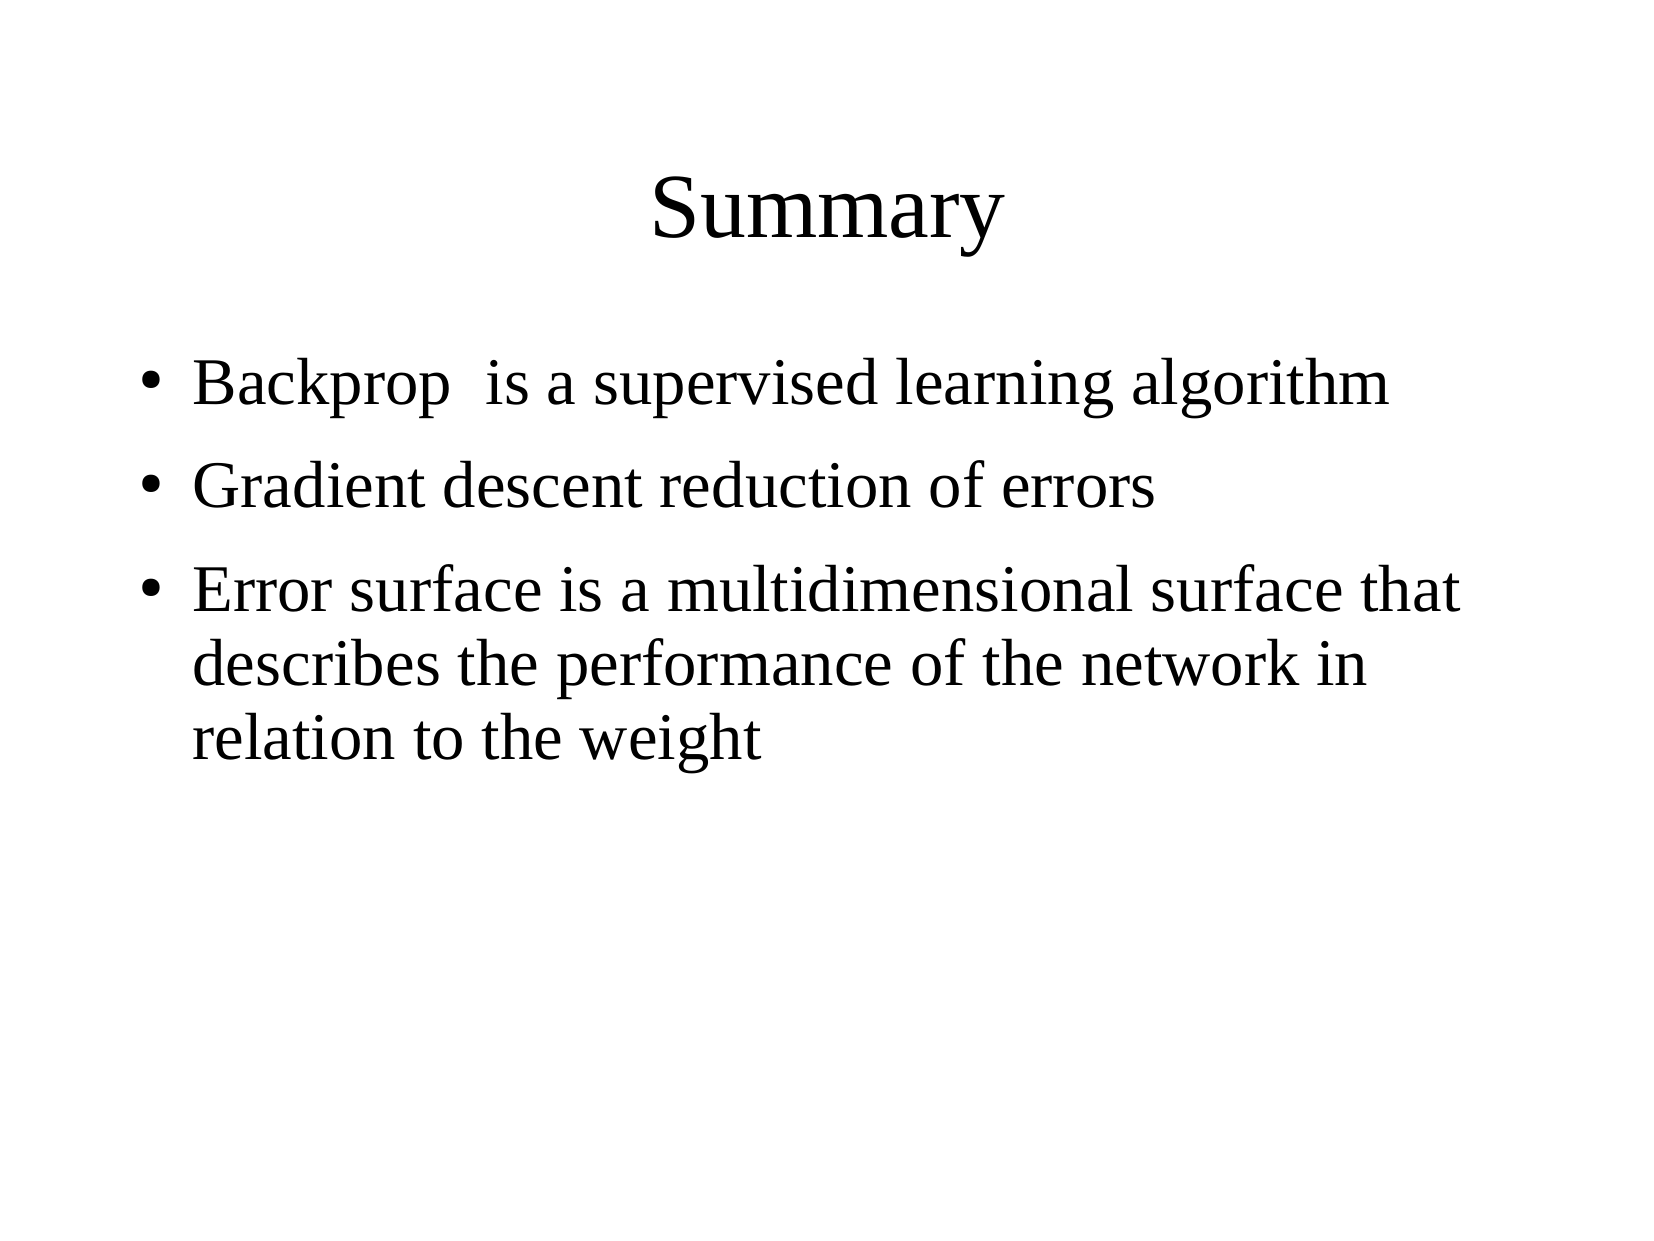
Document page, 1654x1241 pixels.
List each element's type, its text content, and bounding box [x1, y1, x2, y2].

title Summary [121, 102, 1534, 311]
list Backprop is a supervised learning algorithm Gradient descent reduction of errors Error surface is a multidimensional surface that describes the performance of the network in relation to the weight [121, 344, 1534, 1127]
